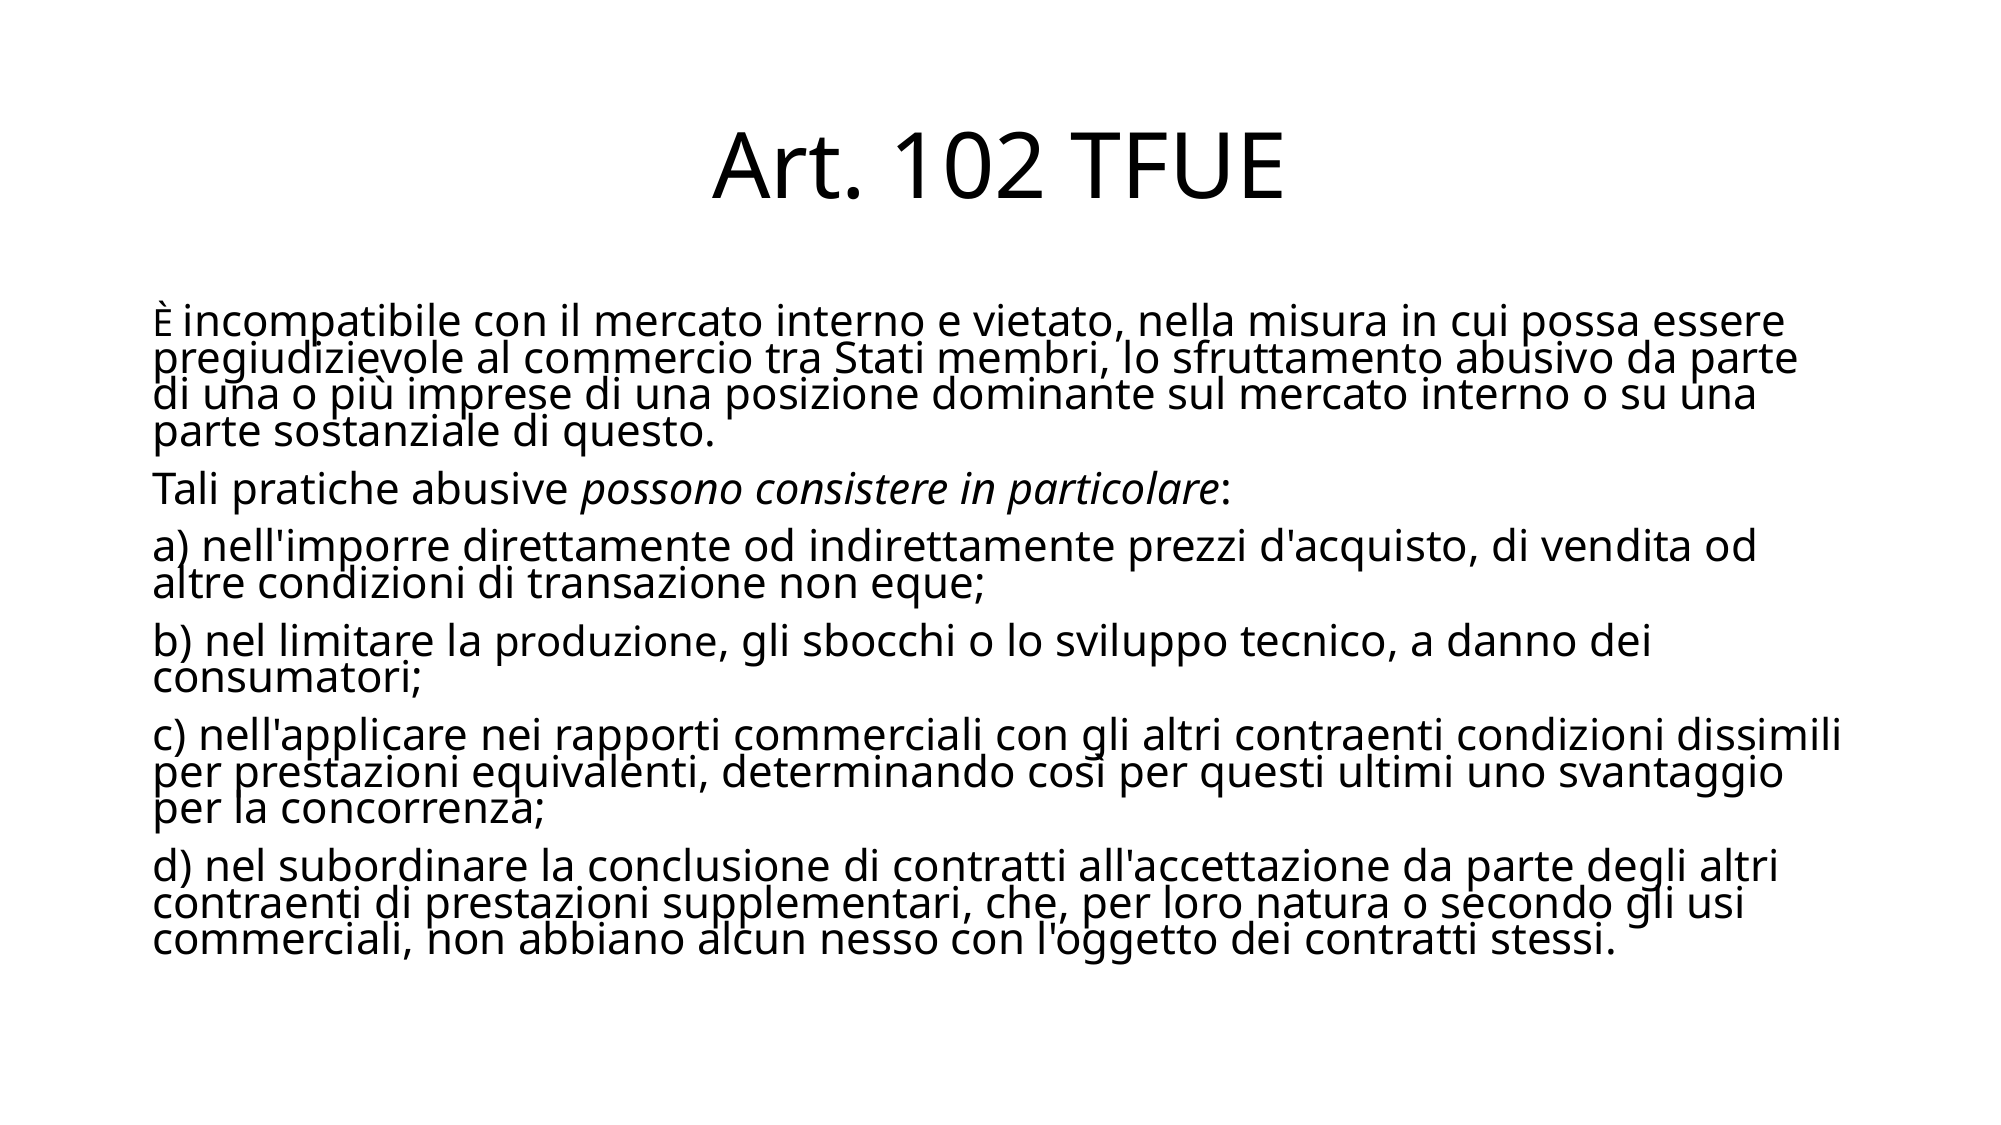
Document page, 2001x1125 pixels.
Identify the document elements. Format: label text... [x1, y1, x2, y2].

title Art. 102 TFUE [137, 59, 1863, 278]
list È incompatibile con il mercato interno e vietato, nella misura in cui possa essere pregiudizievole al commercio tra Stati membri, lo sfruttamento abusivo da parte di una o più imprese di una posizione dominante sul mercato interno o su una parte sostanziale di questo. Tali pratiche abusive possono consistere in particolare: a) nell'imporre direttamente od indirettamente prezzi d'acquisto, di vendita od altre condizioni di transazione non eque; b) nel limitare la produzione, gli sbocchi o lo sviluppo tecnico, a danno dei consumatori; c) nell'applicare nei rapporti commerciali con gli altri contraenti condizioni dissimili per prestazioni equivalenti, determinando così per questi ultimi uno svantaggio per la concorrenza; d) nel subordinare la conclusione di contratti all'accettazione da parte degli altri contraenti di prestazioni supplementari, che, per loro natura o secondo gli usi commerciali, non abbiano alcun nesso con l'oggetto dei contratti stessi. [137, 299, 1863, 1014]
